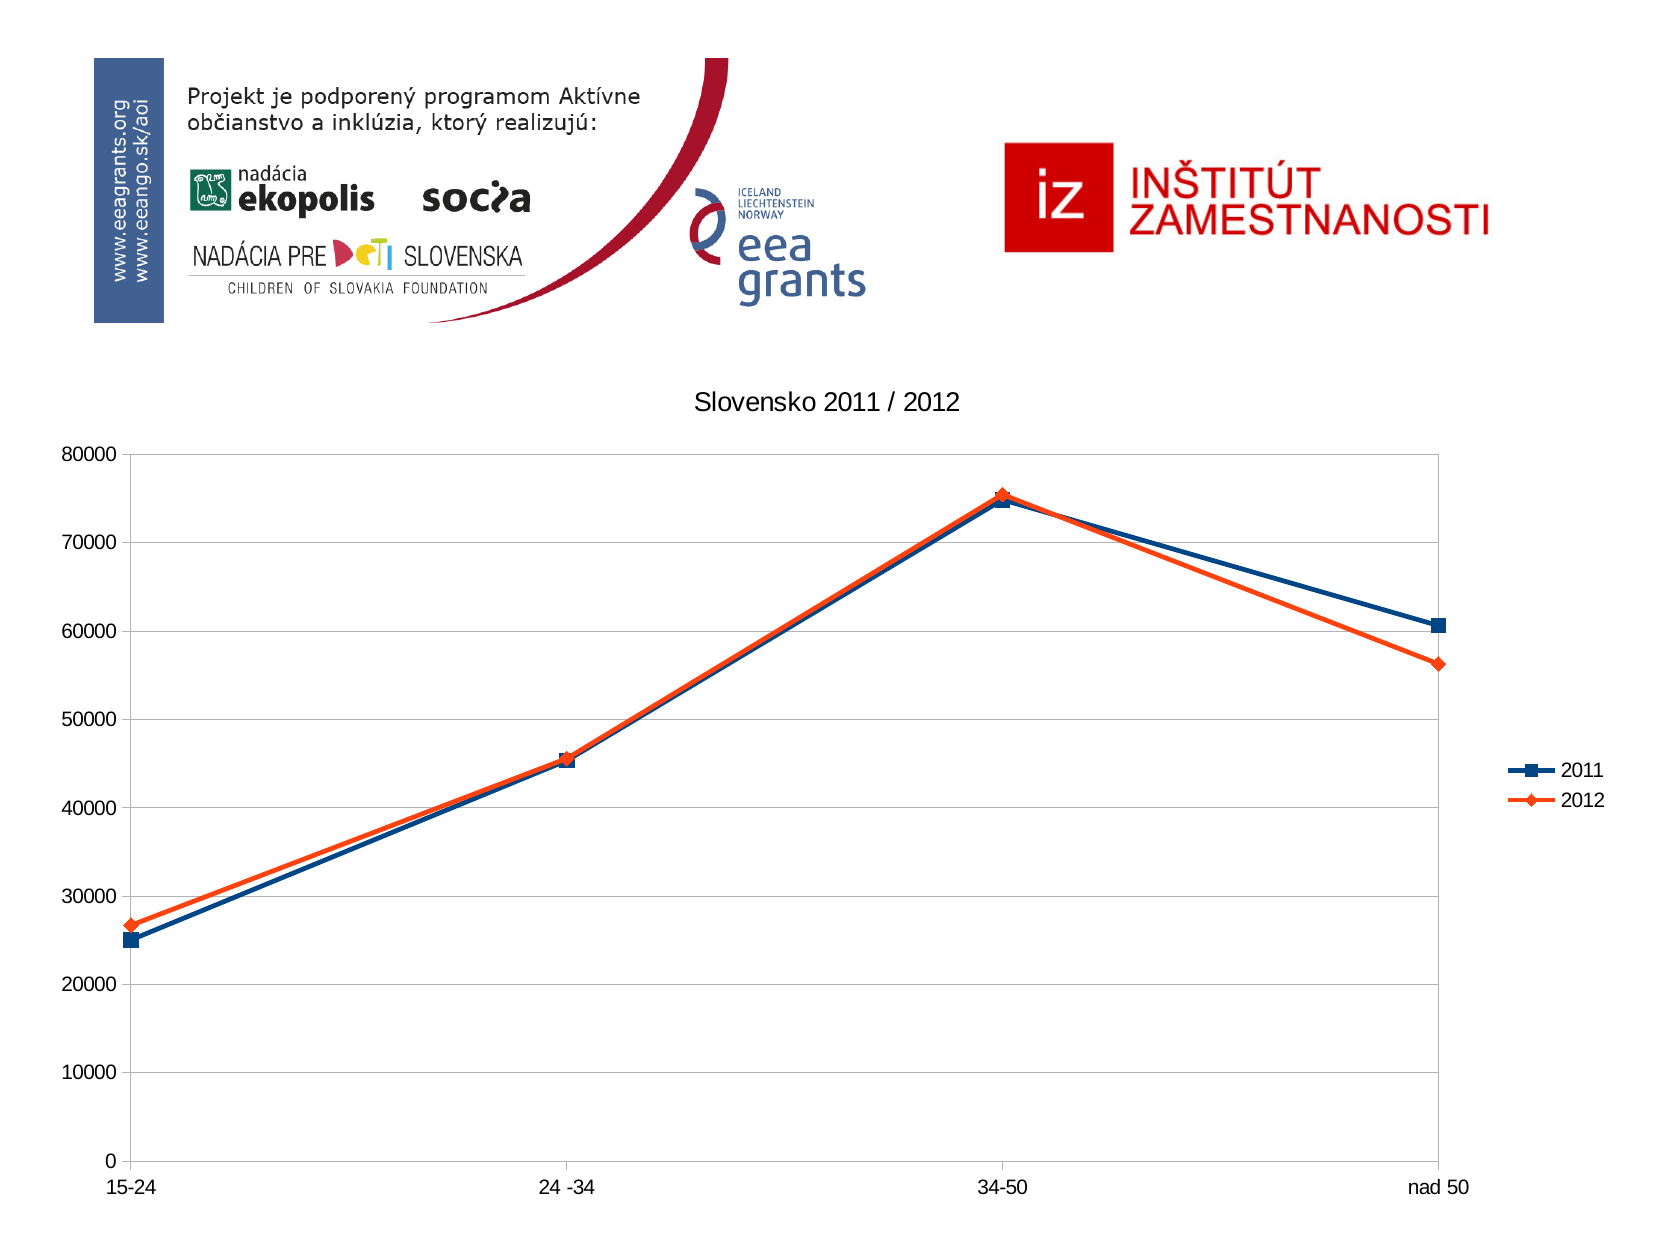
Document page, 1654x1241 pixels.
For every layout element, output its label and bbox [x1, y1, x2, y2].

picture [94, 58, 887, 324]
picture [944, 47, 1548, 343]
chart [29, 354, 1625, 1217]
